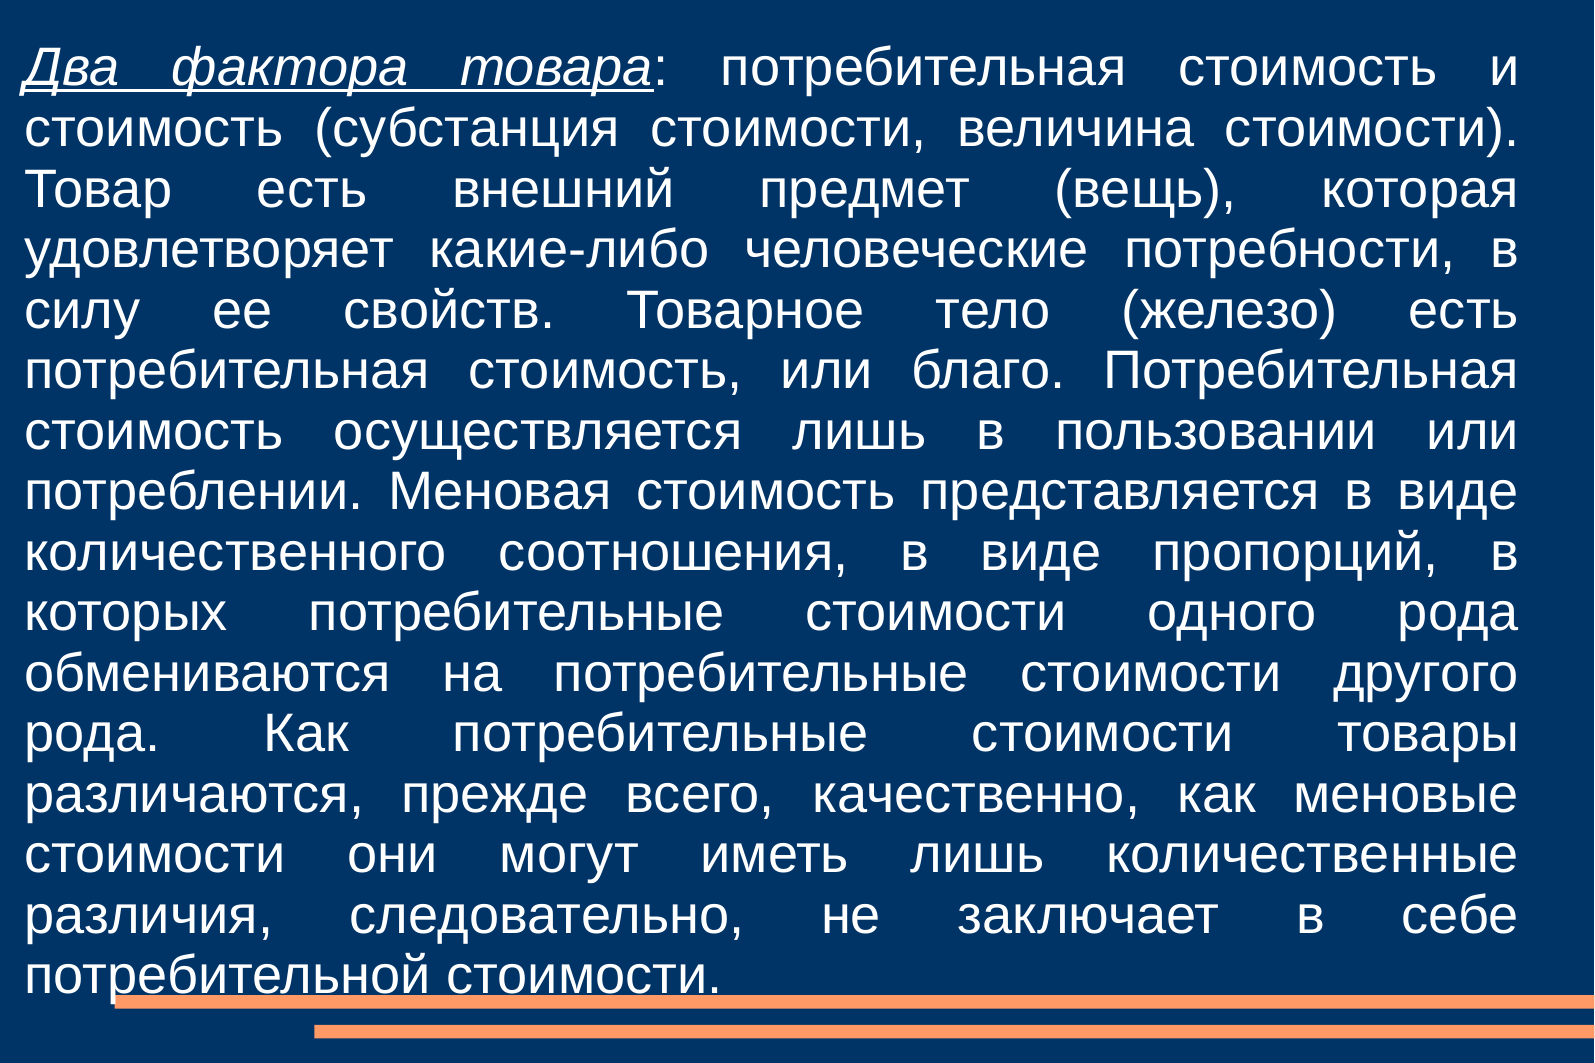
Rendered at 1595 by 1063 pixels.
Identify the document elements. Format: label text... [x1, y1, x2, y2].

text_box Два фактора товара: потребительная стоимость и стоимость (субстанция стоимости, величина стоимости). Товар есть внешний предмет (вещь), которая удовлетворяет какие-либо человеческие потребности, в силу ее свойств. Товарное тело (железо) есть потребительная стоимость, или благо. Потребительная стоимость осуществляется лишь в пользовании или потреблении. Меновая стоимость представляется в виде количественного соотношения, в виде пропорций, в которых потребительные стоимости одного рода обмениваются на потребительные стоимости другого рода. Как потребительные стоимости товары различаются, прежде всего, качественно, как меновые стоимости они могут иметь лишь количественные различия, следовательно, не заключает в себе потребительной стоимости. [9, 29, 1536, 1013]
